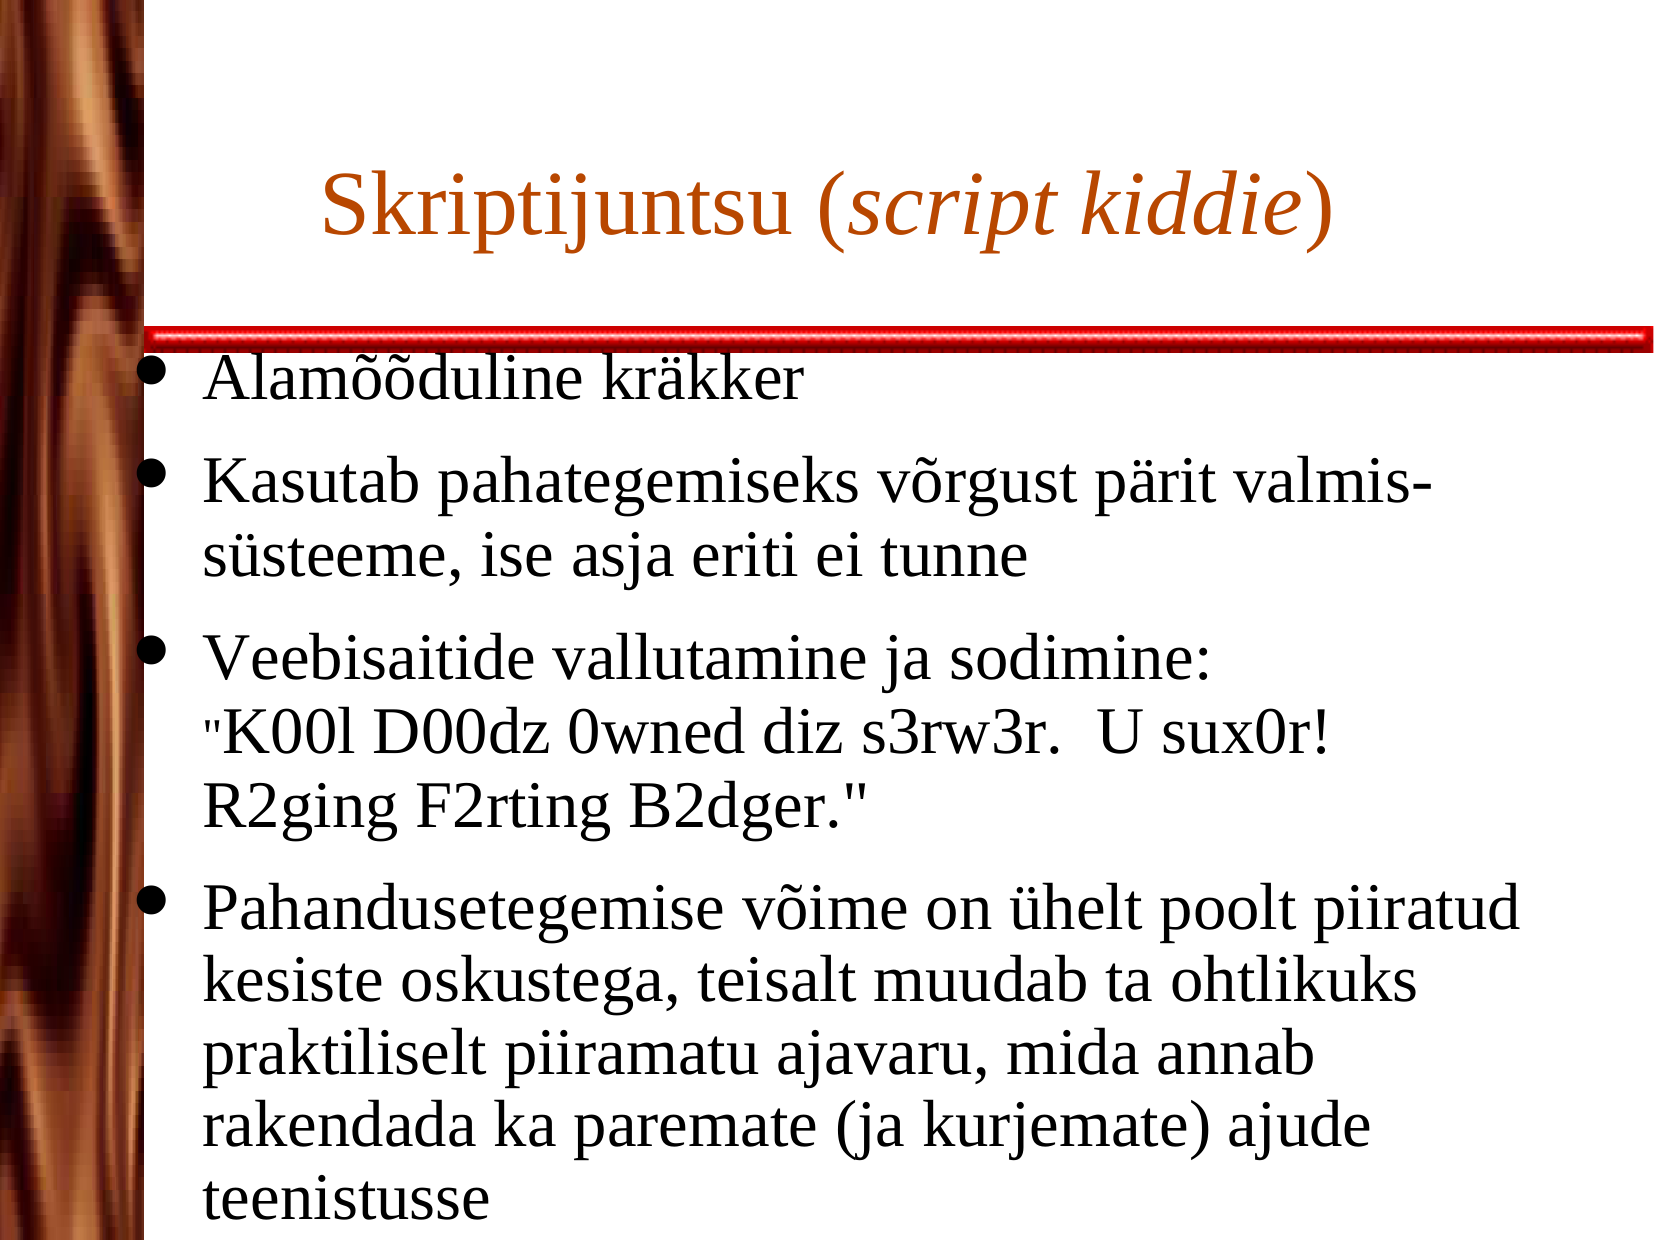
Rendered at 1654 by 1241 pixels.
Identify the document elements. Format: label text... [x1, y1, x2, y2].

picture [0, 0, 1654, 1240]
title Skriptijuntsu (script kiddie) [121, 102, 1534, 310]
list Alamõõduline kräkker Kasutab pahategemiseks võrgust pärit valmis- süsteeme, ise asja eriti ei tunne Veebisaitide vallutamine ja sodimine: "K00l D00dz 0wned diz s3rw3r. U sux0r! R2ging F2rting B2dger." Pahandusetegemise võime on ühelt poolt piiratud kesiste oskustega, teisalt muudab ta ohtlikuks praktiliselt piiramatu ajavaru, mida annab rakendada ka paremate (ja kurjemate) ajude teenistusse [121, 344, 1534, 1240]
